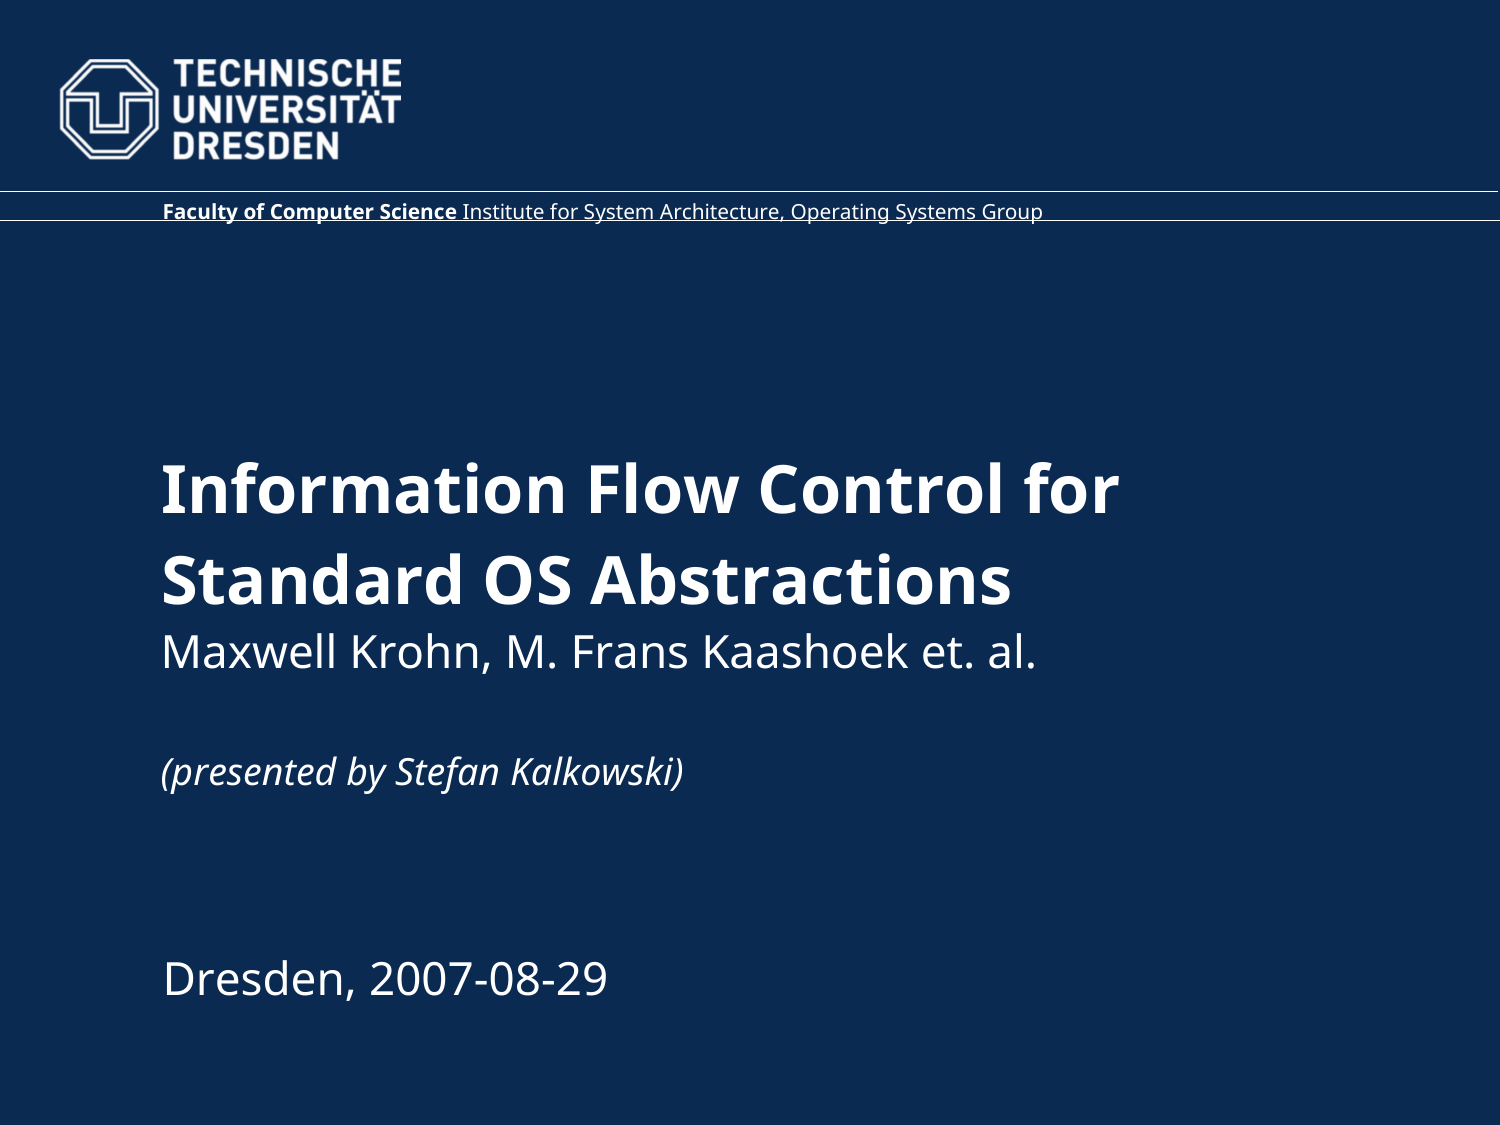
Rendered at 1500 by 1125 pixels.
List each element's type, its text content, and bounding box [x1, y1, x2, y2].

subtitle Dresden, 2007-08-29 [162, 924, 1388, 1038]
title Information Flow Control for Standard OS Abstractions [161, 443, 1393, 632]
text_box Maxwell Krohn, M. Frans Kaashoek et. al. (presented by Stefan Kalkowski) [160, 629, 1386, 794]
picture [59, 59, 401, 160]
